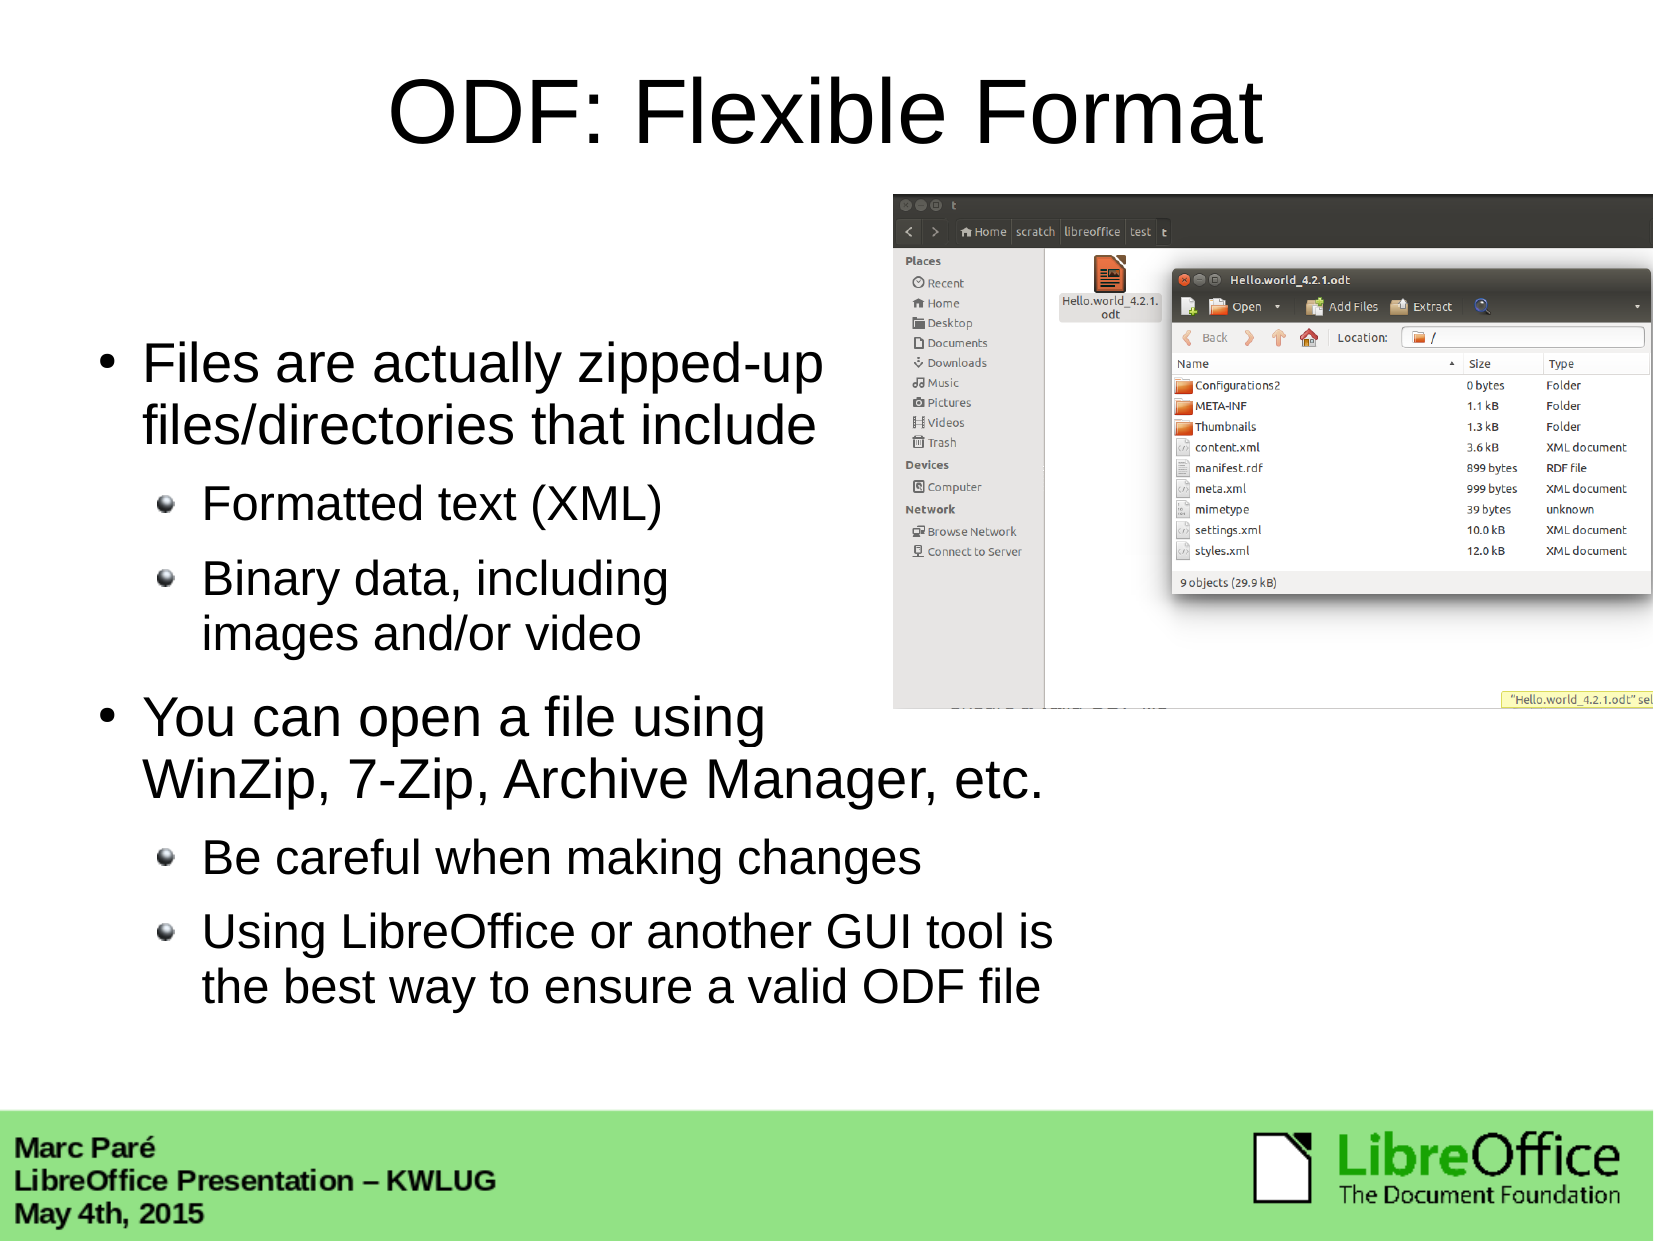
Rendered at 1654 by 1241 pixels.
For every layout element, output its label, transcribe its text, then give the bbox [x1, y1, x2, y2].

list Files are actually zipped-up files/directories that include Formatted text (XML) Binary data, including images and/or video You can open a file using WinZip, 7-Zip, Archive Manager, etc. Be careful when making changes Using LibreOffice or another GUI tool is the best way to ensure a valid ODF file [82, 331, 1066, 1052]
title ODF: Flexible Format [82, 8, 1571, 216]
picture [0, 0, 1654, 1241]
